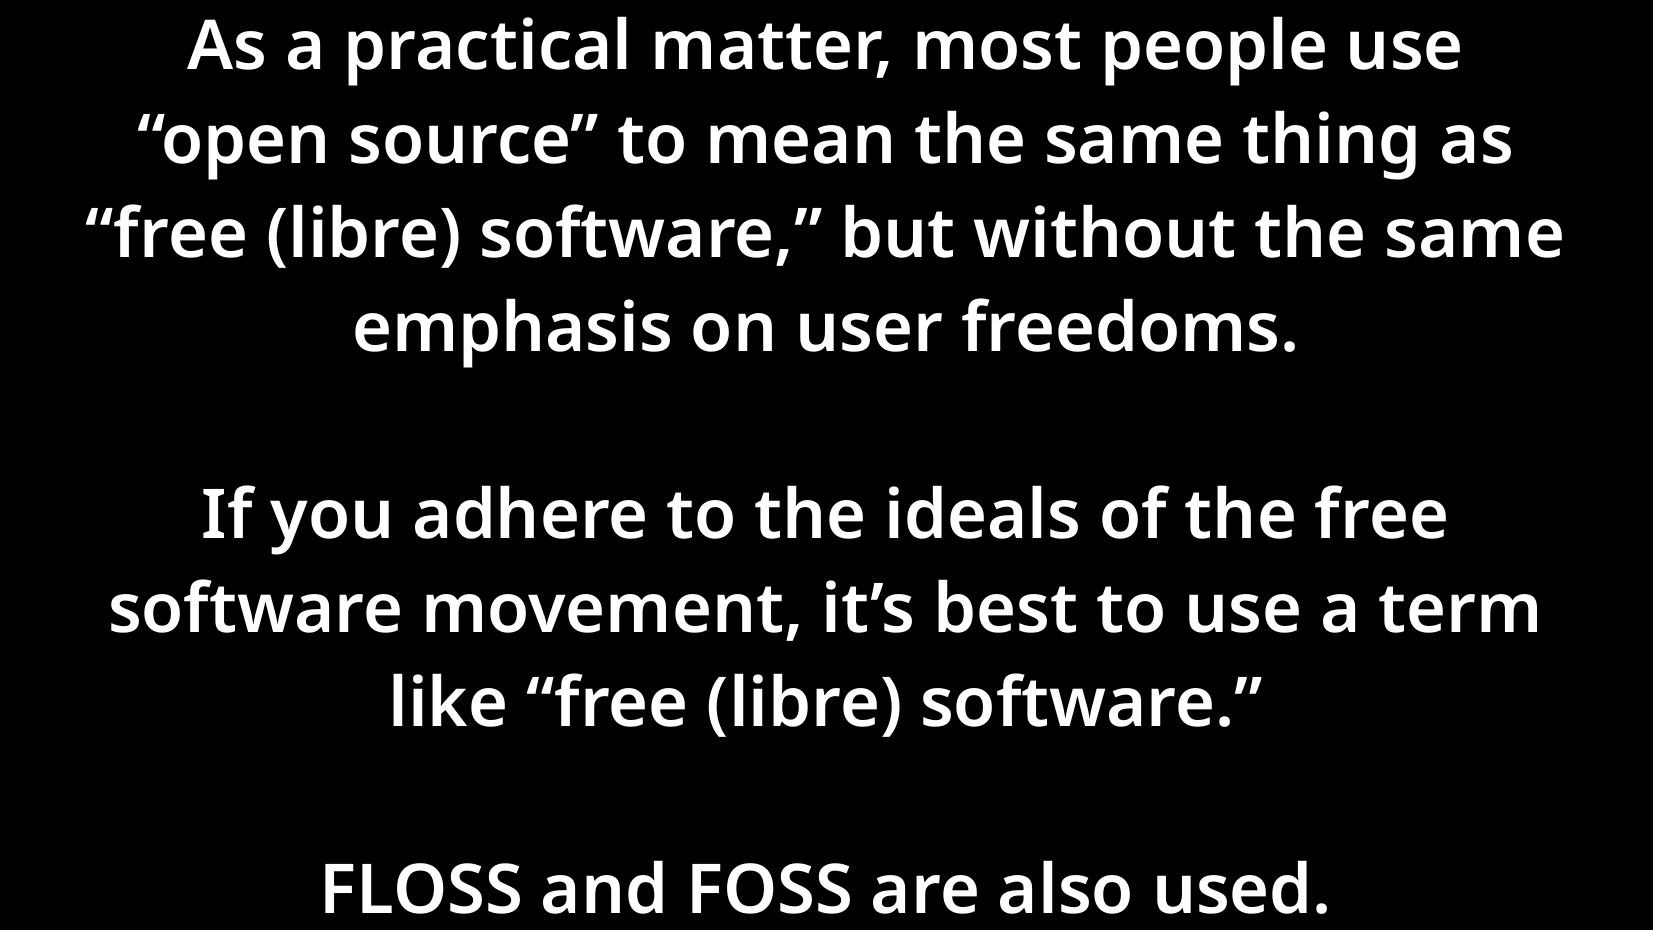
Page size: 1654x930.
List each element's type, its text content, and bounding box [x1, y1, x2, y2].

title As a practical matter, most people use “open source” to mean the same thing as “free (libre) software,” but without the same emphasis on user freedoms. If you adhere to the ideals of the free software movement, it’s best to use a term like “free (libre) software.” FLOSS and FOSS are also used. [82, 47, 1571, 883]
